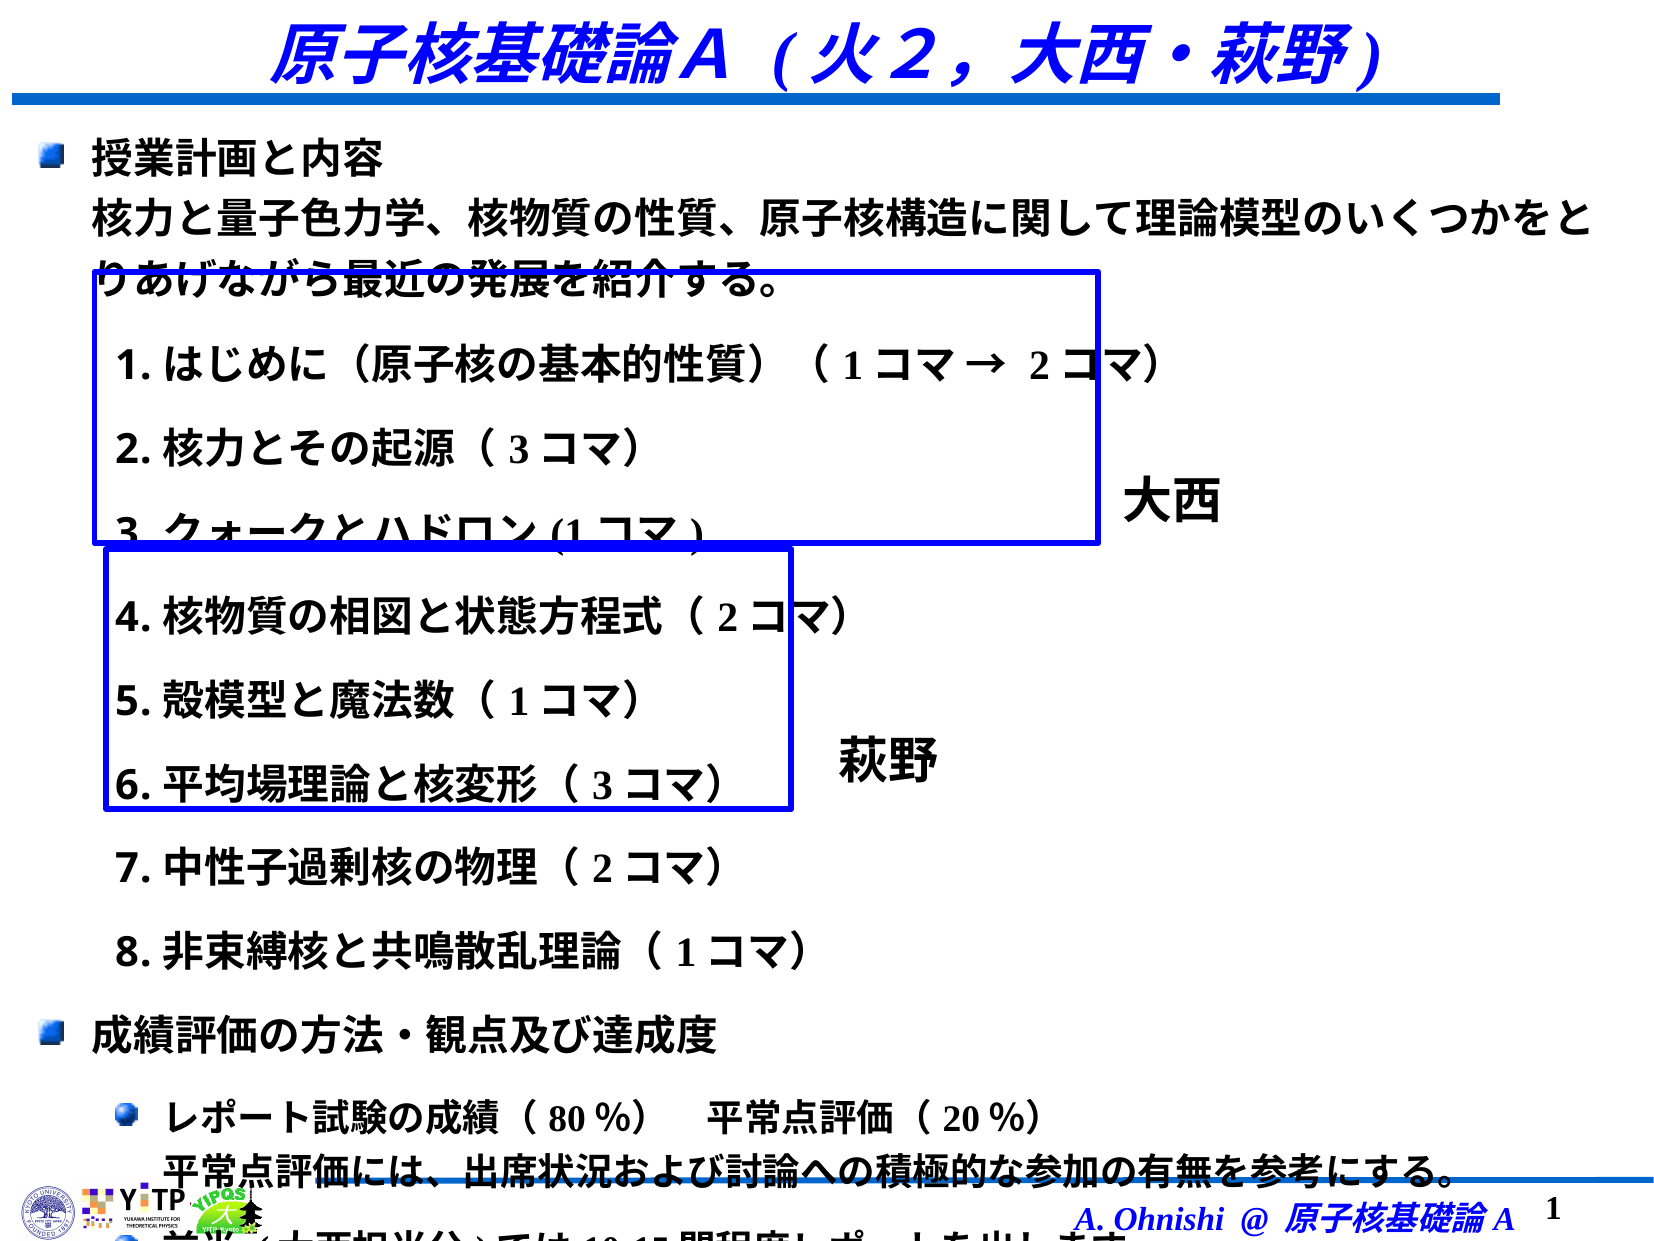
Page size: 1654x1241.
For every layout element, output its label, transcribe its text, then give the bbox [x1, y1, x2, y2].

list 授業計画と内容 核力と量子色力学、核物質の性質、原子核構造に関して理論模型のいくつかをとりあげながら最近の発展を紹介する。 はじめに（原子核の基本的性質）（1コマ → 2コマ） 核力とその起源（3コマ） クォークとハドロン(1コマ) 核物質の相図と状態方程式（2コマ） 殻模型と魔法数（1コマ） 平均場理論と核変形（3コマ） 中性子過剰核の物理（2コマ） 非束縛核と共鳴散乱理論（1コマ） 成績評価の方法・観点及び達成度 レポート試験の成績（80％） 平常点評価（20％） 平常点評価には、出席状況および討論への積極的な参加の有無を参考にする。 前半 (大西担当分)では10-15問程度レポートを出します。 半分程度以上解いてPandAから提出して下さい。 [20, 124, 1621, 1241]
text_box 萩野 [838, 720, 939, 771]
title 原子核基礎論Ａ (火２，大西・萩野) [0, 0, 1654, 99]
text_box 大西 [1122, 460, 1241, 511]
